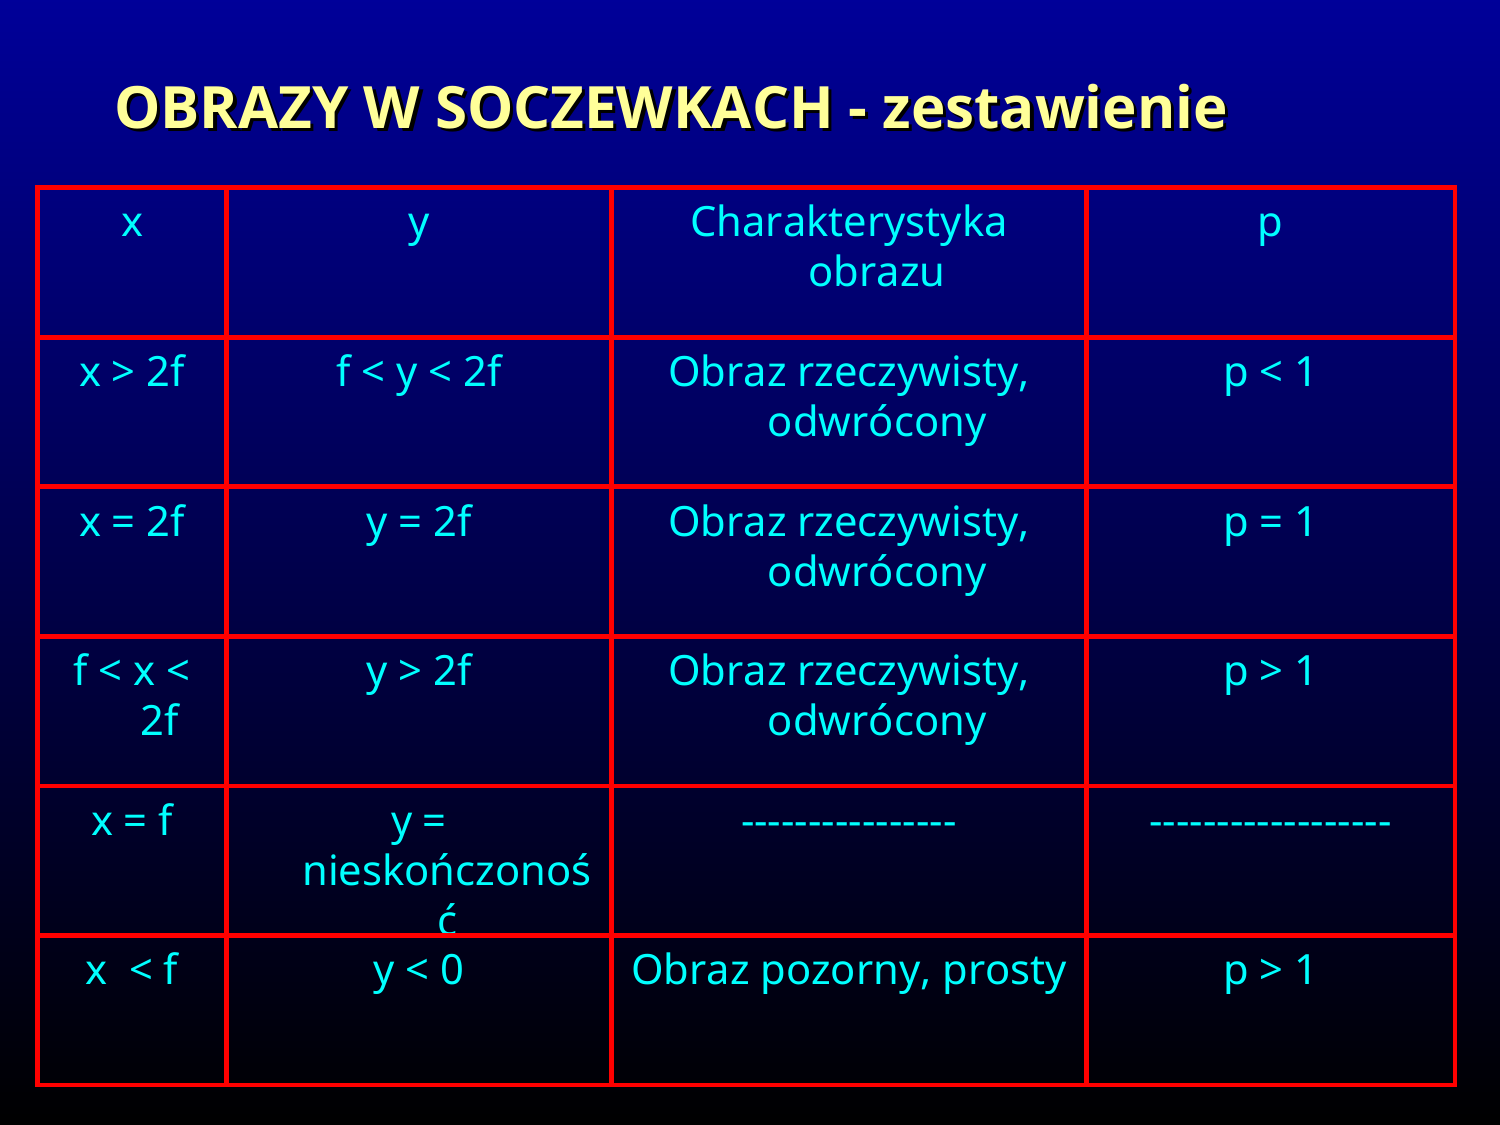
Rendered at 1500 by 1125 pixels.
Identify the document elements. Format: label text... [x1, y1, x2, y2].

text_box x < f [40, 938, 224, 1083]
text_box Obraz pozorny, prosty [614, 938, 1084, 1083]
text_box y = nieskończoność [229, 788, 609, 933]
text_box y [229, 190, 609, 335]
text_box y = 2f [229, 489, 609, 634]
text_box p > 1 [1089, 639, 1453, 784]
text_box x > 2f [40, 340, 224, 484]
text_box x [40, 190, 224, 335]
text_box y > 2f [229, 639, 609, 784]
text_box f < x < 2f [40, 639, 224, 784]
text_box OBRAZY W SOCZEWKACH - zestawienie [99, 62, 1244, 148]
text_box p [1089, 190, 1453, 335]
text_box y < 0 [229, 938, 609, 1083]
text_box ---------------- [614, 788, 1084, 933]
text_box Obraz rzeczywisty, odwrócony [614, 489, 1084, 634]
text_box Charakterystyka obrazu [614, 190, 1084, 335]
text_box p > 1 [1089, 938, 1453, 1083]
text_box f < y < 2f [229, 340, 609, 484]
text_box x = 2f [40, 489, 224, 634]
text_box Obraz rzeczywisty, odwrócony [614, 639, 1084, 784]
text_box p < 1 [1089, 340, 1453, 484]
text_box ------------------ [1089, 788, 1453, 933]
text_box p = 1 [1089, 489, 1453, 634]
text_box Obraz rzeczywisty, odwrócony [614, 340, 1084, 484]
text_box x = f [40, 788, 224, 933]
